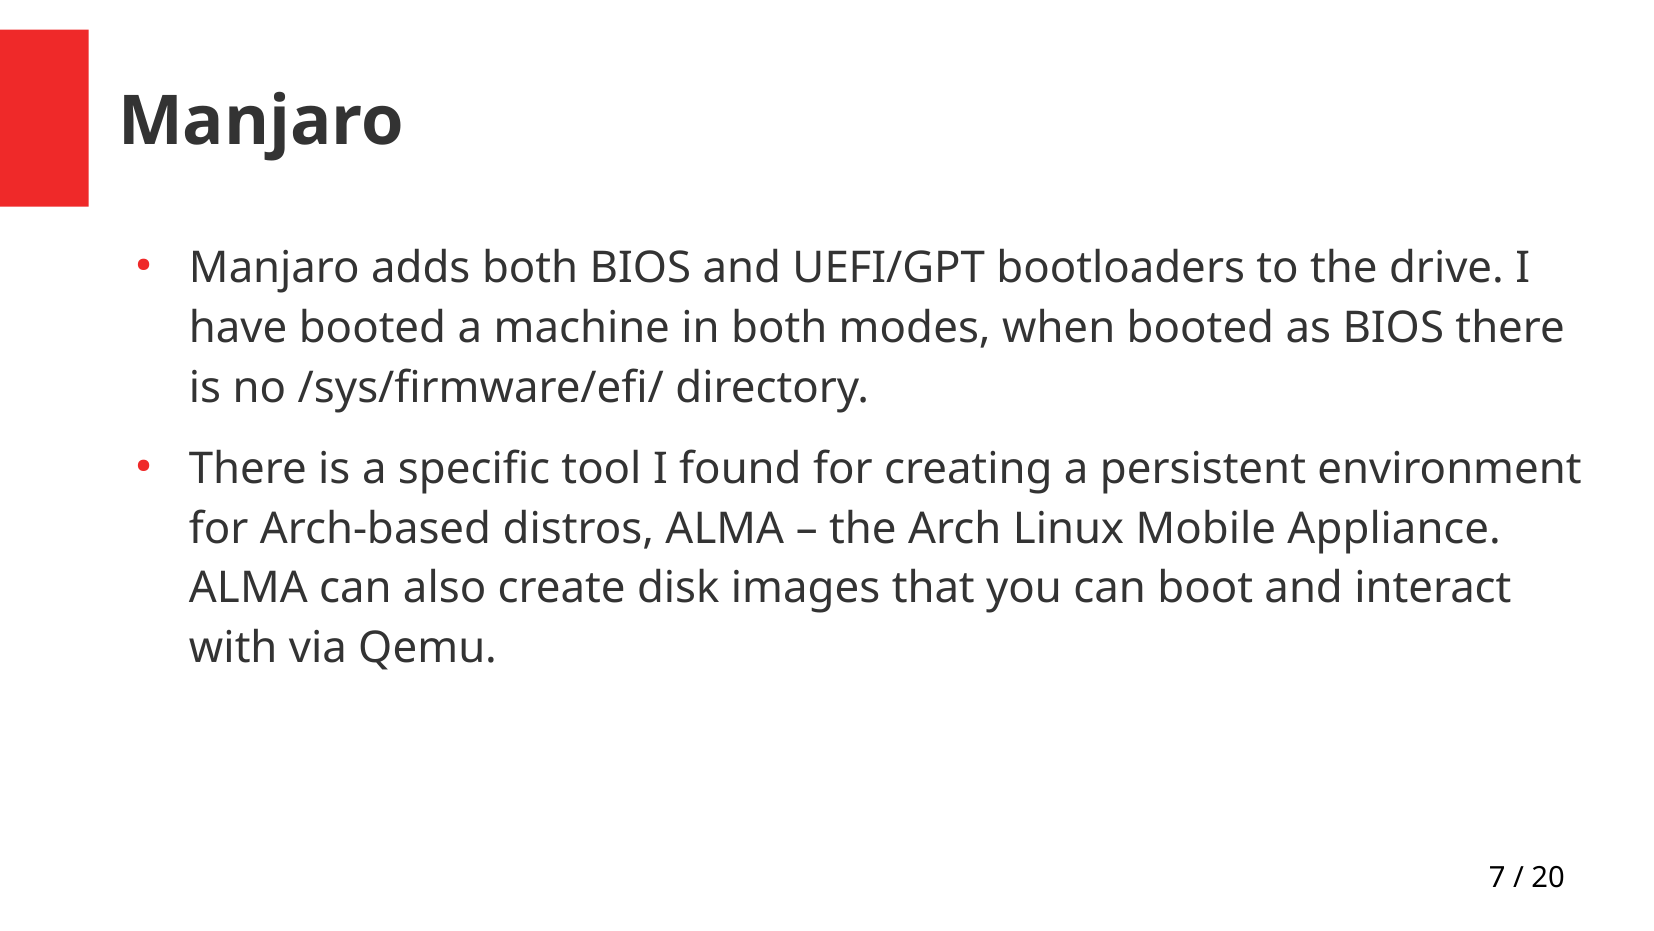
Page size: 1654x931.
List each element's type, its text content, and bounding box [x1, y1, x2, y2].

title Manjaro [118, 29, 1595, 207]
list Manjaro adds both BIOS and UEFI/GPT bootloaders to the drive. I have booted a machine in both modes, when booted as BIOS there is no /sys/firmware/efi/ directory. There is a specific tool I found for creating a persistent environment for Arch-based distros, ALMA – the Arch Linux Mobile Appliance. ALMA can also create disk images that you can boot and interact with via Qemu. [118, 236, 1595, 798]
